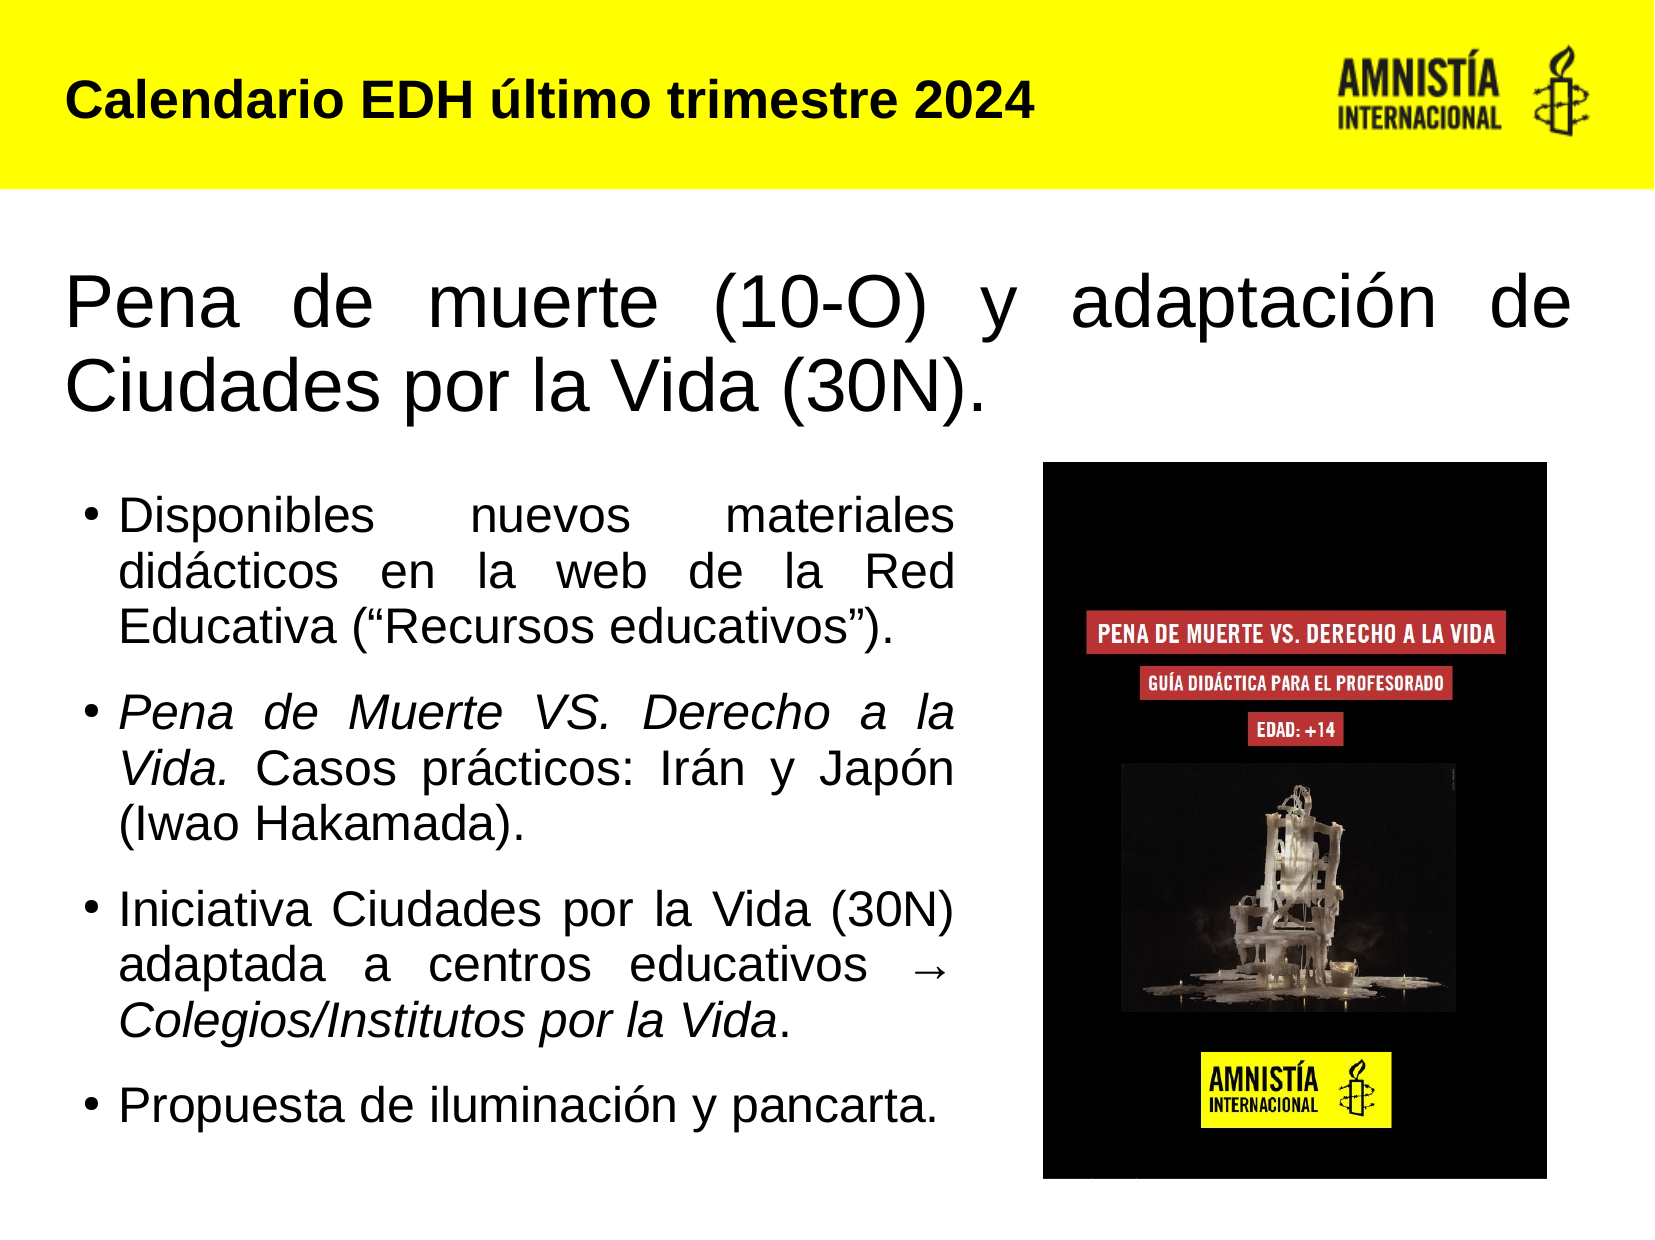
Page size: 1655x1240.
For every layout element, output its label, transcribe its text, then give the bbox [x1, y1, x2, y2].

title Calendario EDH último trimestre 2024 [64, 12, 1263, 188]
title Pena de muerte (10-O) y adaptación de Ciudades por la Vida (30N). [64, 256, 1575, 432]
picture [0, 0, 1655, 1240]
subtitle Disponibles nuevos materiales didácticos en la web de la Red Educativa (“Recursos educativos”). Pena de Muerte VS. Derecho a la Vida. Casos prácticos: Irán y Japón (Iwao Hakamada). Iniciativa Ciudades por la Vida (30N) adaptada a centros educativos → Colegios/Institutos por la Vida. Propuesta de iluminación y pancarta. [82, 487, 956, 1165]
